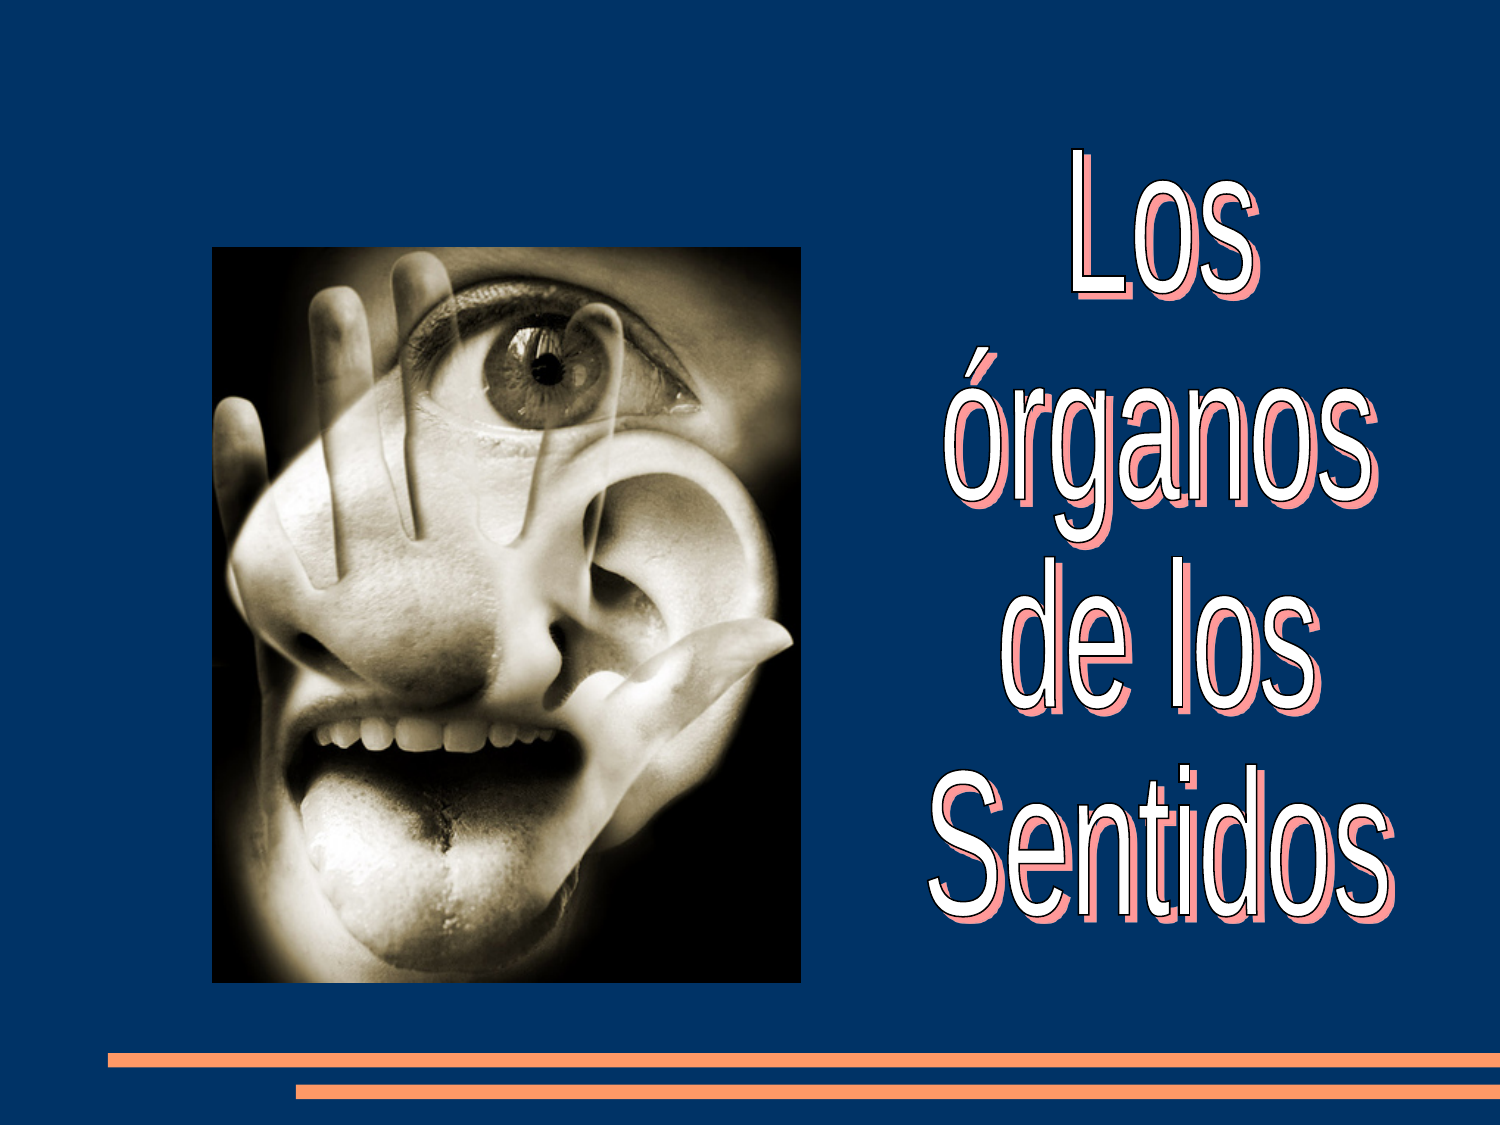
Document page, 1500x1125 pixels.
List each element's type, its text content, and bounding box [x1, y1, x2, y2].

text_box Los órganos de los Sentidos [1188, 387, 1240, 500]
text_box Los órganos de los Sentidos [927, 769, 998, 917]
text_box Los órganos de los Sentidos [1335, 803, 1388, 917]
text_box Los órganos de los Sentidos [1077, 803, 1130, 915]
text_box Los órganos de los Sentidos [1068, 595, 1125, 710]
text_box Los órganos de los Sentidos [943, 387, 1001, 502]
text_box Los órganos de los Sentidos [1071, 148, 1126, 292]
text_box Los órganos de los Sentidos [1178, 804, 1190, 915]
text_box Los órganos de los Sentidos [1171, 556, 1183, 708]
text_box Los órganos de los Sentidos [1318, 387, 1371, 502]
text_box Los órganos de los Sentidos [1195, 595, 1253, 710]
text_box Los órganos de los Sentidos [1007, 803, 1065, 917]
text_box Los órganos de los Sentidos [1118, 387, 1181, 502]
text_box Los órganos de los Sentidos [1134, 179, 1192, 294]
text_box Los órganos de los Sentidos [1051, 387, 1106, 543]
text_box Los órganos de los Sentidos [1252, 387, 1310, 502]
text_box Los órganos de los Sentidos [1199, 180, 1253, 294]
text_box Los órganos de los Sentidos [964, 346, 990, 378]
text_box Los órganos de los Sentidos [1000, 556, 1056, 710]
text_box Los órganos de los Sentidos [1261, 595, 1314, 710]
text_box Los órganos de los Sentidos [1013, 387, 1045, 500]
text_box Los órganos de los Sentidos [1138, 780, 1170, 917]
text_box Los órganos de los Sentidos [1269, 803, 1327, 917]
text_box Los órganos de los Sentidos [1202, 764, 1257, 917]
picture [212, 247, 801, 983]
